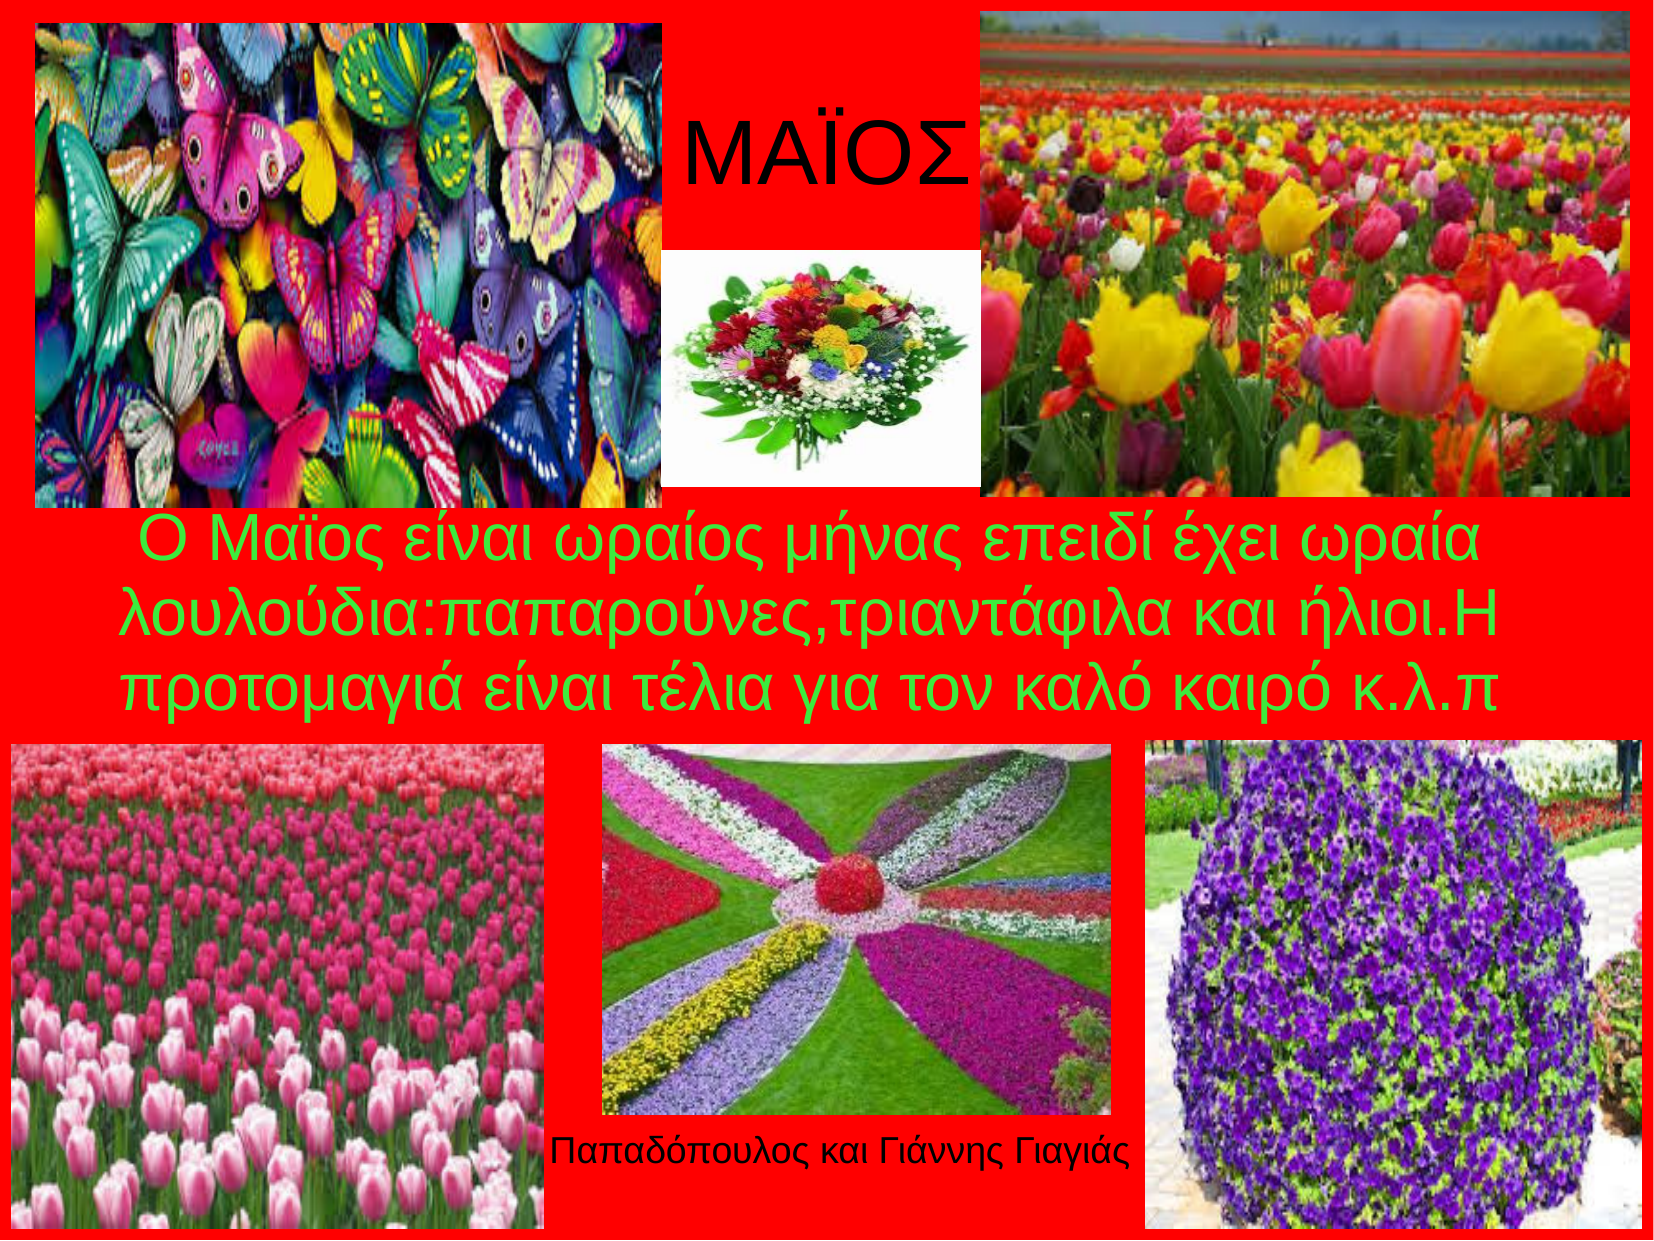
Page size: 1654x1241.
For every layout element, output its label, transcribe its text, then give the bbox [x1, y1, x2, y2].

picture [11, 744, 544, 1229]
title ΜΑΪΟΣ [662, 49, 980, 250]
picture [602, 744, 1111, 1115]
subtitle Ο Μαϊος είναι ωραίος μήνας επειδί έχει ωραία λουλούδια:παπαρούνες,τριαντάφιλα και ήλιοι.Η προτομαγιά είναι τέλια για τον καλό καιρό κ.λ.π [82, 487, 1538, 1010]
picture [35, 11, 1630, 508]
picture [1145, 740, 1642, 1229]
text_box Γρηγόρης Παπαδόπουλος και Γιάννης Γιαγιάς [544, 1122, 1145, 1179]
